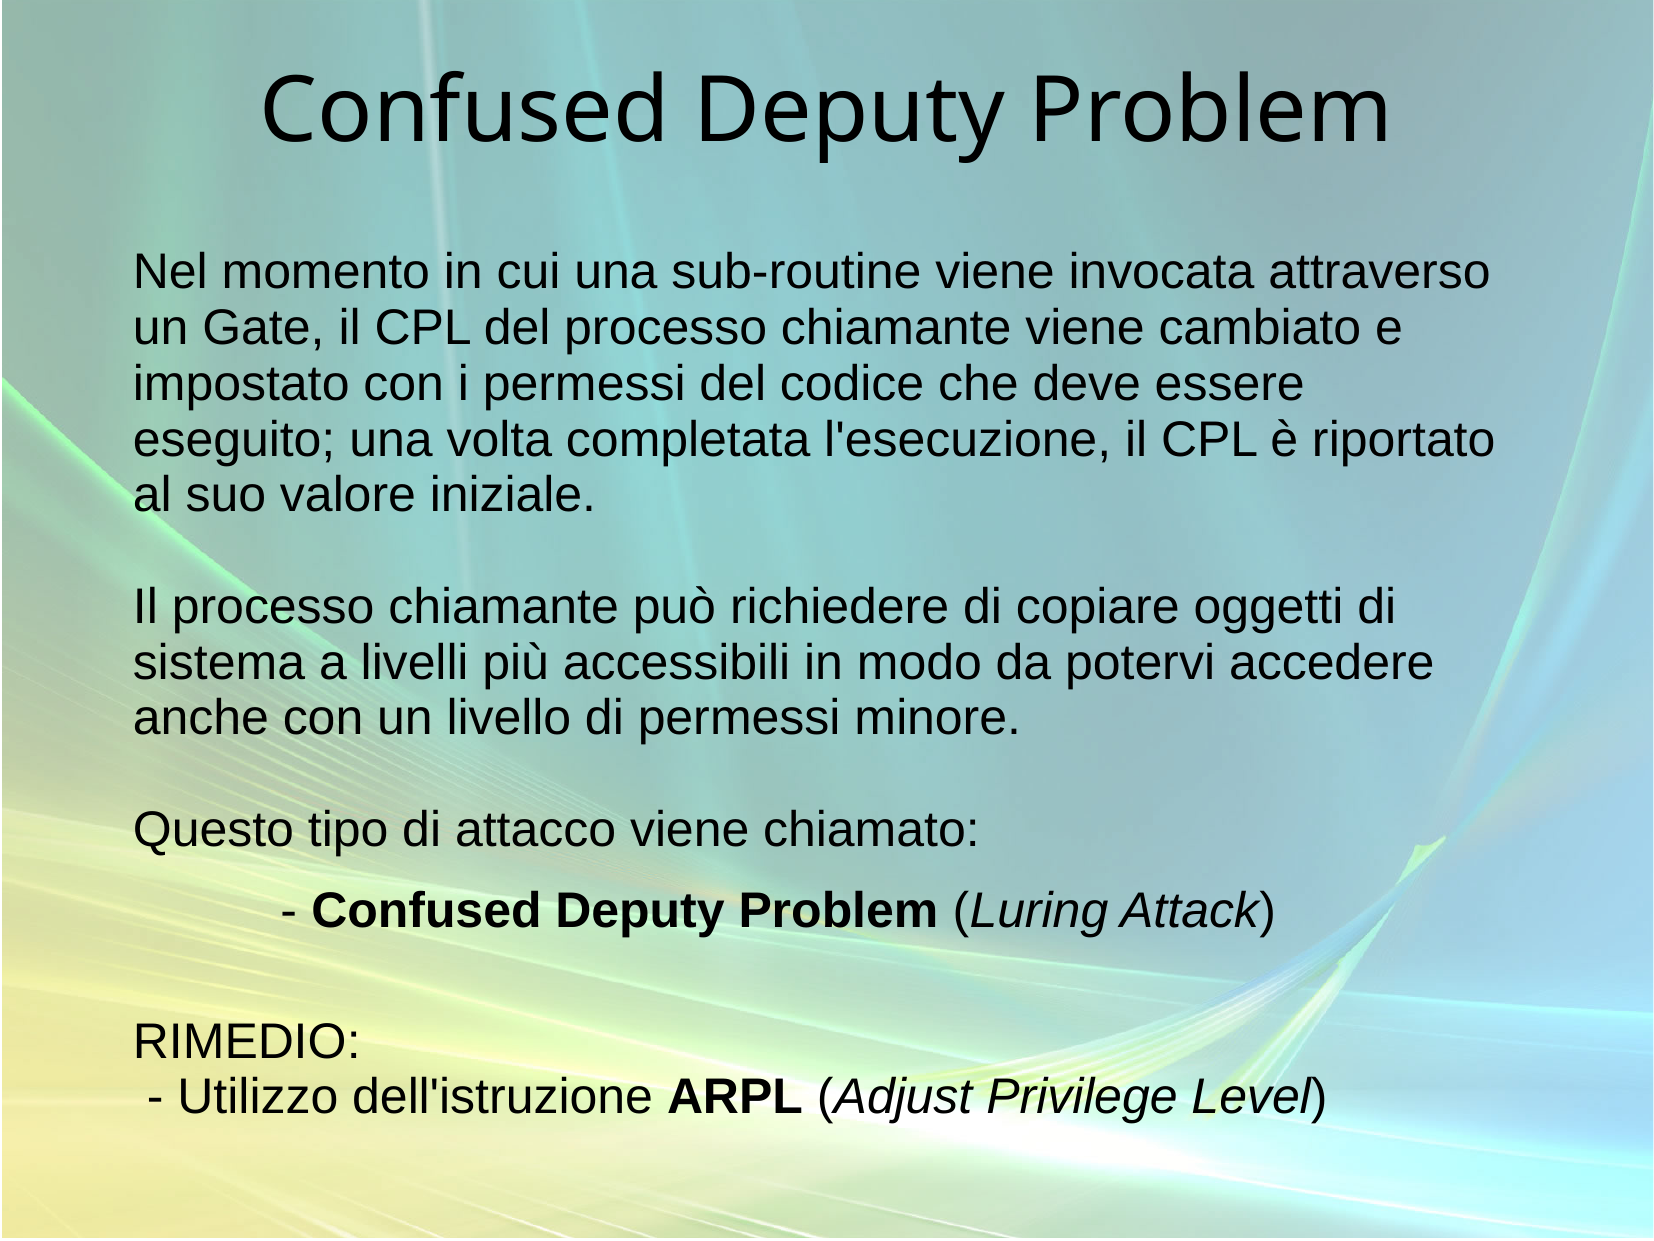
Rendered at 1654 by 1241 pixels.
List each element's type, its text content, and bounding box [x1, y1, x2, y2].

text_box Nel momento in cui una sub-routine viene invocata attraverso un Gate, il CPL del processo chiamante viene cambiato e impostato con i permessi del codice che deve essere eseguito; una volta completata l'esecuzione, il CPL è riportato al suo valore iniziale. Il processo chiamante può richiedere di copiare oggetti di sistema a livelli più accessibili in modo da potervi accedere anche con un livello di permessi minore. Questo tipo di attacco viene chiamato: - Confused Deputy Problem (Luring Attack) RIMEDIO: - Utilizzo dell'istruzione ARPL (Adjust Privilege Level) [118, 236, 1536, 1178]
title Confused Deputy Problem [82, 2, 1572, 210]
picture [2, 0, 1654, 1238]
